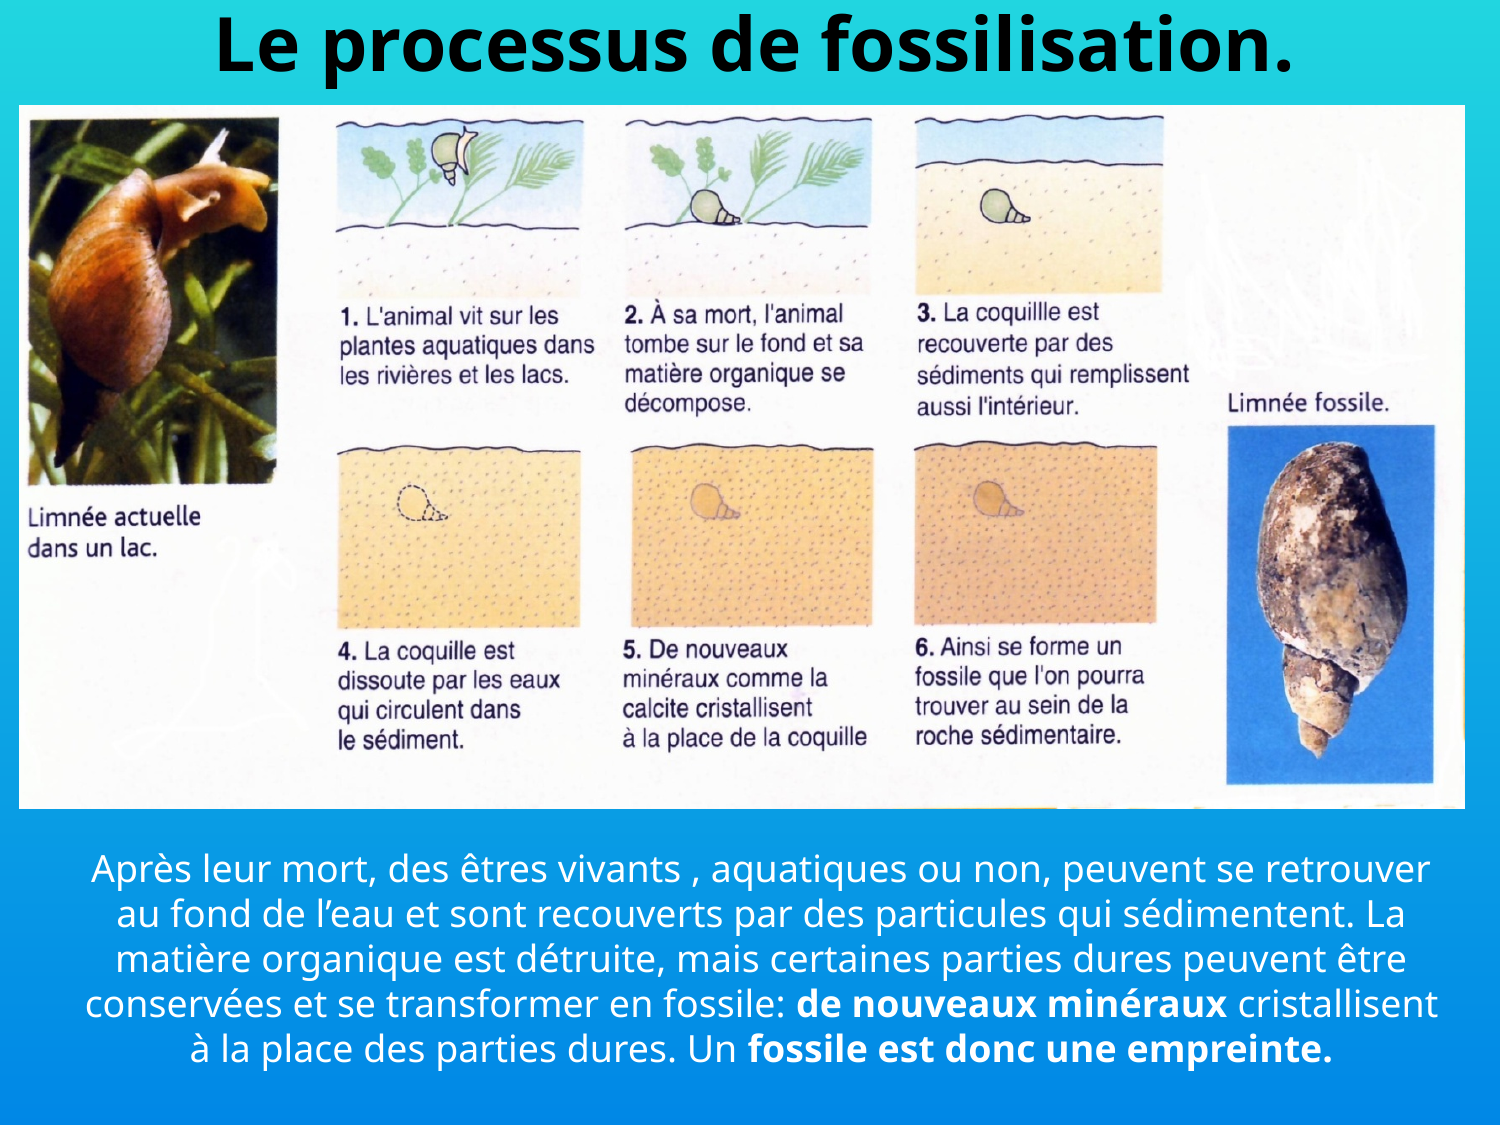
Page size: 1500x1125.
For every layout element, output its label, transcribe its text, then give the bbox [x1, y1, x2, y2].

picture [0, 105, 1500, 808]
text_box Après leur mort, des êtres vivants , aquatiques ou non, peuvent se retrouver au fond de l’eau et sont recouverts par des particules qui sédimentent. La matière organique est détruite, mais certaines parties dures peuvent être conservées et se transformer en fossile: de nouveaux minéraux cristallisent à la place des parties dures. Un fossile est donc une empreinte. [58, 837, 1465, 1077]
title Le processus de fossilisation. [117, 0, 1393, 82]
